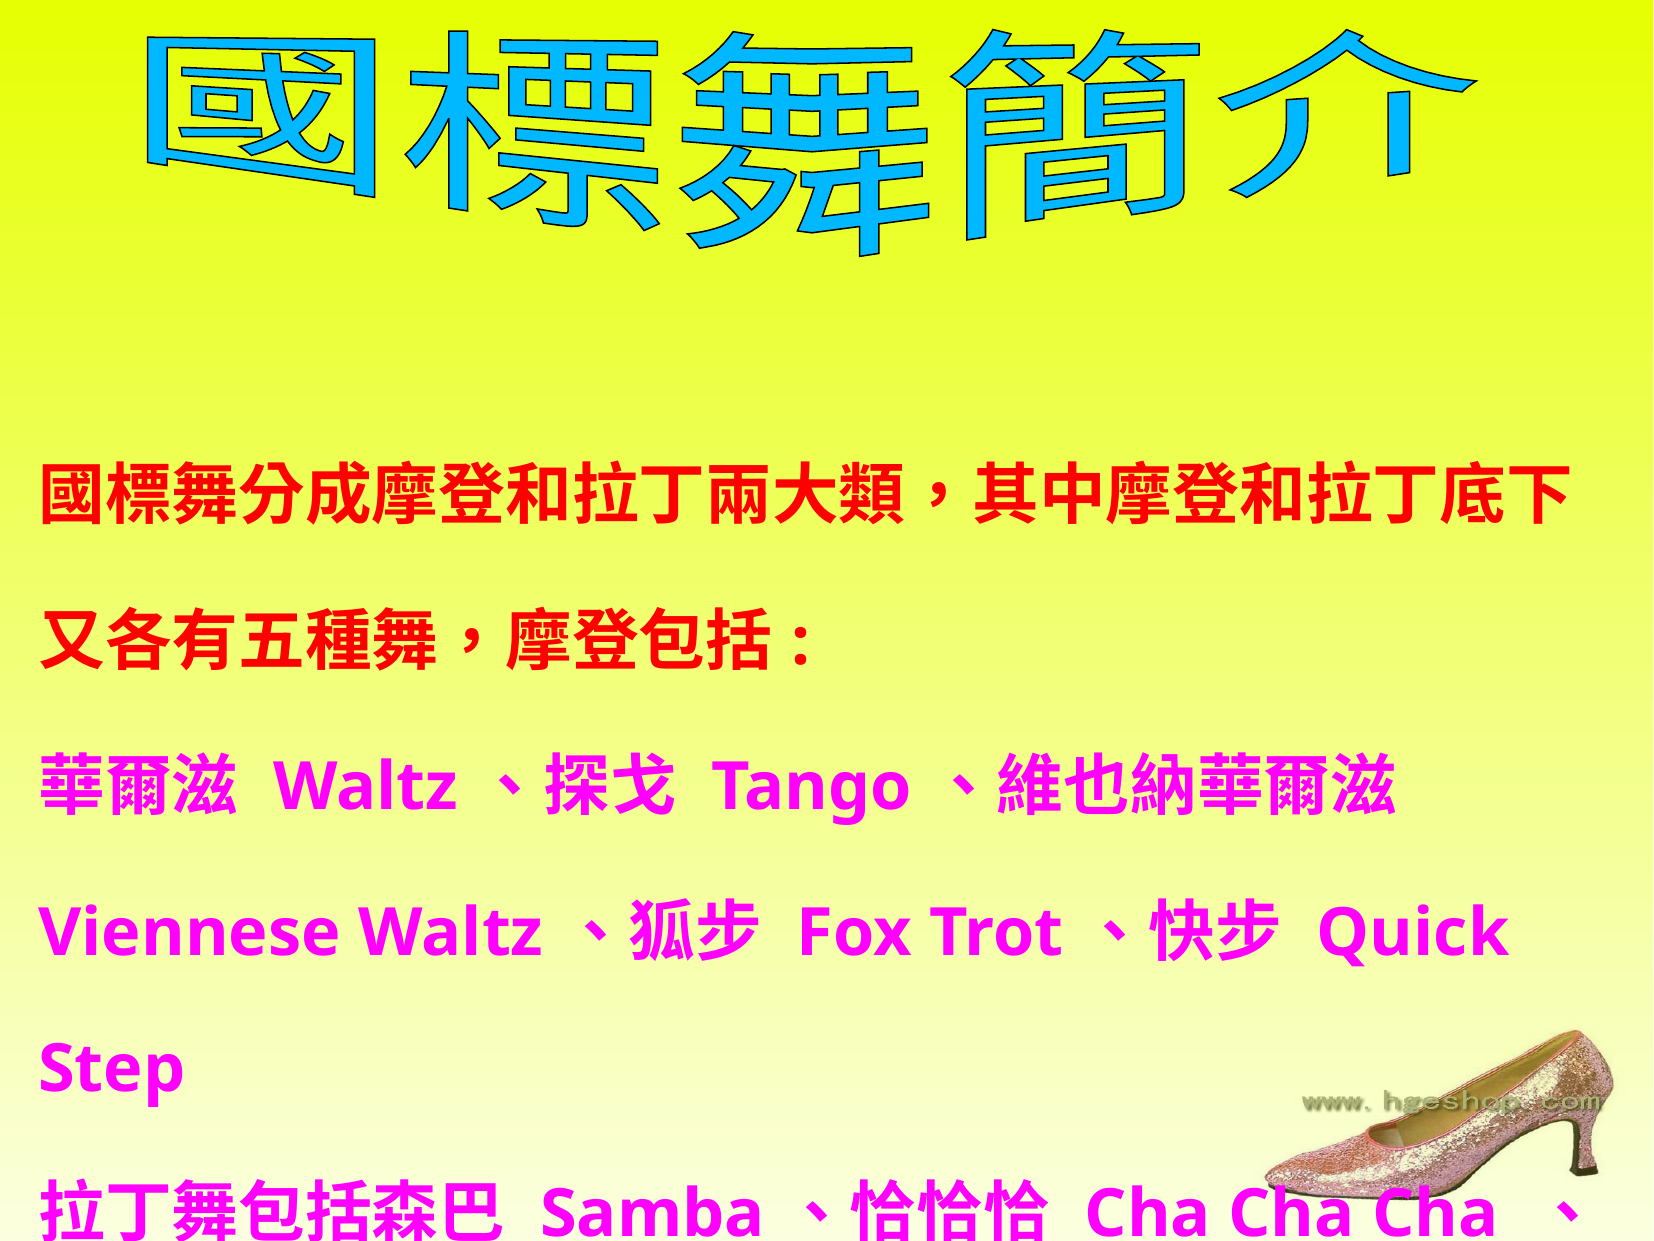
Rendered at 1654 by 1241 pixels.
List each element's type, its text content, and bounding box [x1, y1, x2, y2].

text_box 國標舞簡介 [950, 29, 1074, 240]
text_box 國標舞簡介 [1068, 29, 1200, 215]
text_box 國標舞簡介 [1388, 91, 1410, 176]
text_box 國標舞簡介 [797, 150, 929, 257]
text_box 國標舞簡介 [1219, 29, 1477, 111]
text_box 國標舞簡介 [683, 31, 912, 85]
text_box 國標舞簡介 [405, 31, 501, 211]
text_box 國標舞簡介 [1025, 144, 1127, 222]
text_box 國標舞簡介 [500, 39, 658, 126]
text_box 國標舞簡介 [147, 37, 375, 198]
text_box 國標舞簡介 [488, 173, 546, 210]
text_box 國標舞簡介 [606, 184, 660, 231]
text_box 國標舞簡介 [498, 152, 658, 227]
text_box 國標舞簡介 [679, 71, 927, 249]
text_box 國標舞分成摩登和拉丁兩大類，其中摩登和拉丁底下又各有五種舞，摩登包括: 華爾滋 Waltz、探戈 Tango、維也納華爾滋Viennese Waltz、狐步 Fox Trot、快步 Quick Step 拉丁舞包括森巴 Samba、恰恰恰 Cha Cha Cha 、倫巴 Rumba、鬥牛舞 Paso Doble 、捷舞 Jive [0, 0, 1654, 1241]
text_box 國標舞簡介 [515, 128, 644, 152]
text_box 國標舞簡介 [1230, 98, 1308, 198]
